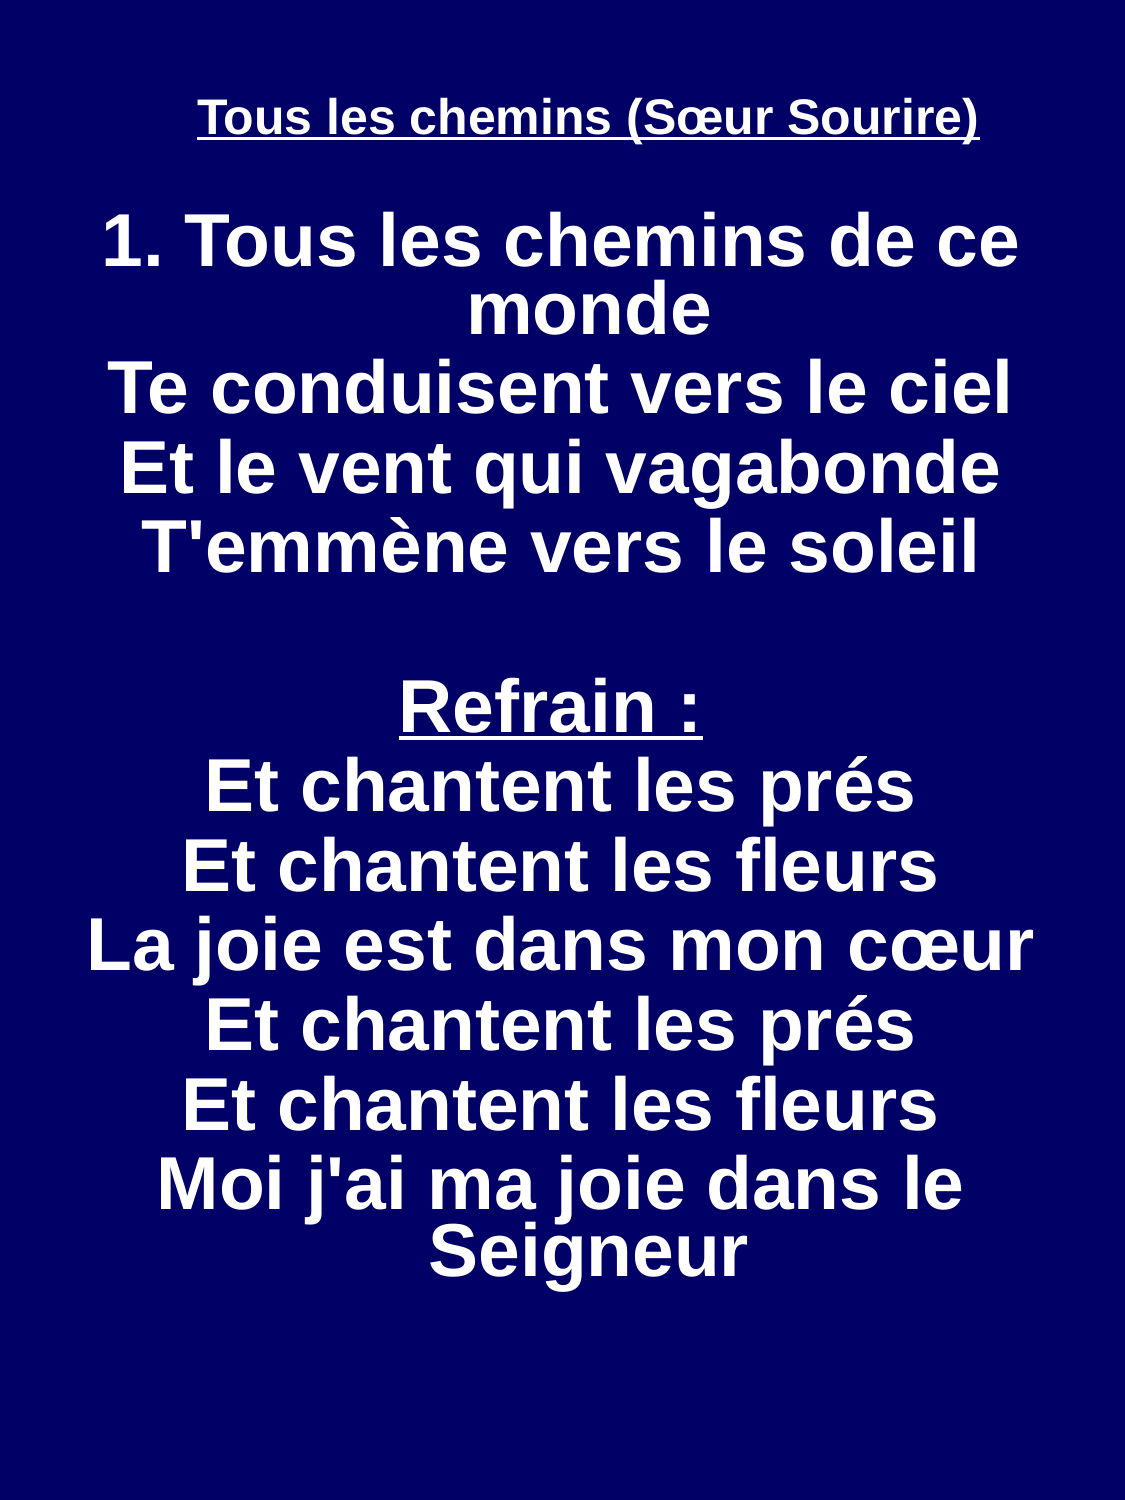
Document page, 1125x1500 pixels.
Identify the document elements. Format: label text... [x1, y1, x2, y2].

text_box Tous les chemins (Sœur Sourire) 1. Tous les chemins de ce monde Te conduisent vers le ciel Et le vent qui vagabonde T'emmène vers le soleil Refrain : Et chantent les prés Et chantent les fleurs La joie est dans mon cœur Et chantent les prés Et chantent les fleurs Moi j'ai ma joie dans le Seigneur [11, 35, 1111, 1441]
